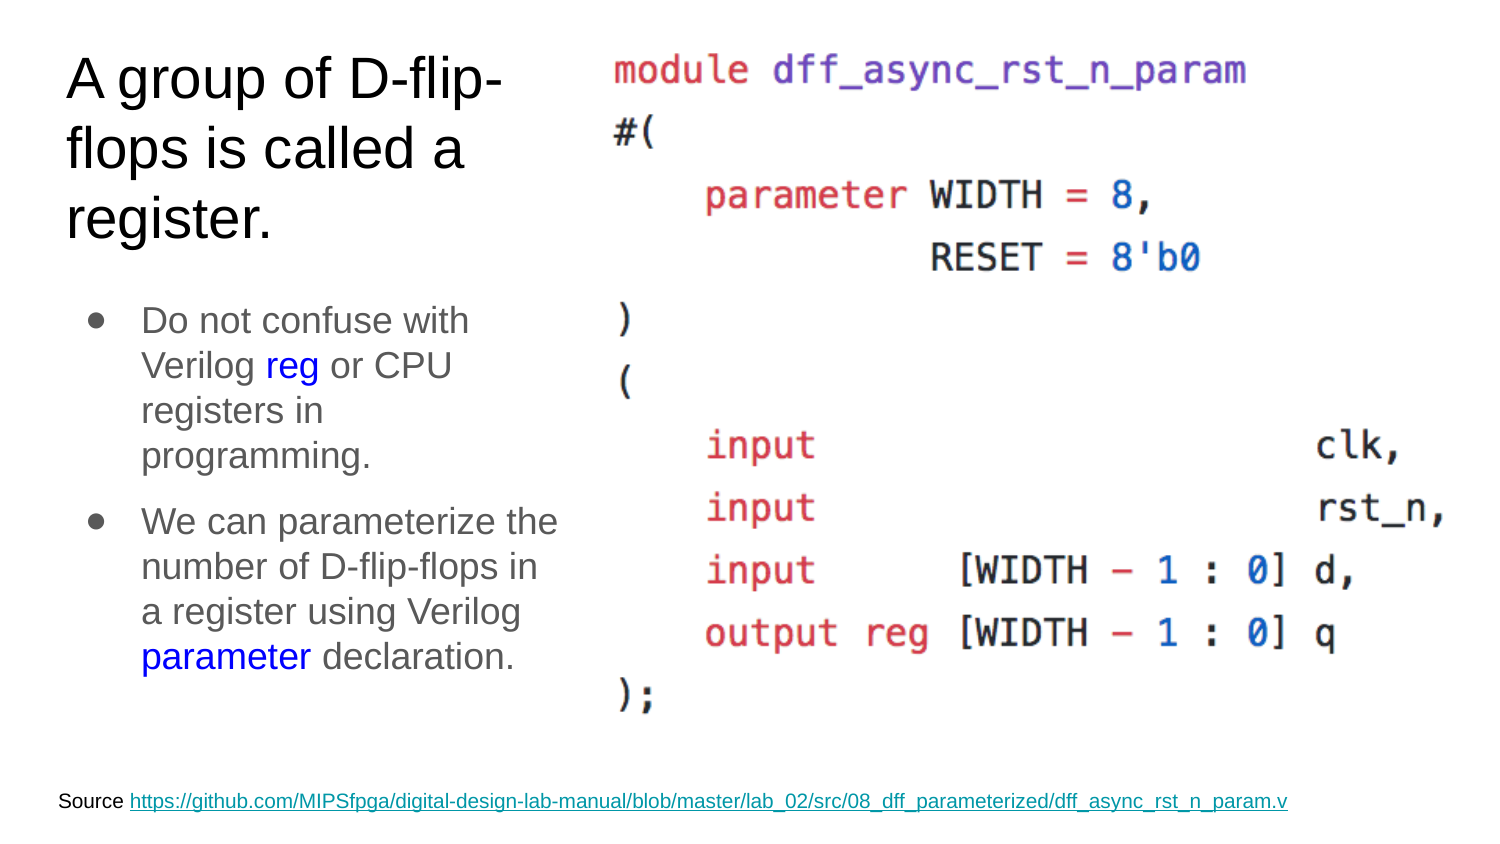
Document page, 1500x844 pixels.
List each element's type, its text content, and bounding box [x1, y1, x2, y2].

title A group of D-flip-flops is called a register. [51, 25, 533, 268]
list Do not confuse with Verilog reg or CPU registers in programming. We can parameterize the number of D-flip-flops in a register using Verilog parameter declaration. [51, 281, 579, 759]
text_box Source https://github.com/MIPSfpga/digital-design-lab-manual/blob/master/lab_02/src/08_dff_parameterized/dff_async_rst_n_param.v [43, 772, 1457, 829]
picture [608, 52, 1457, 737]
